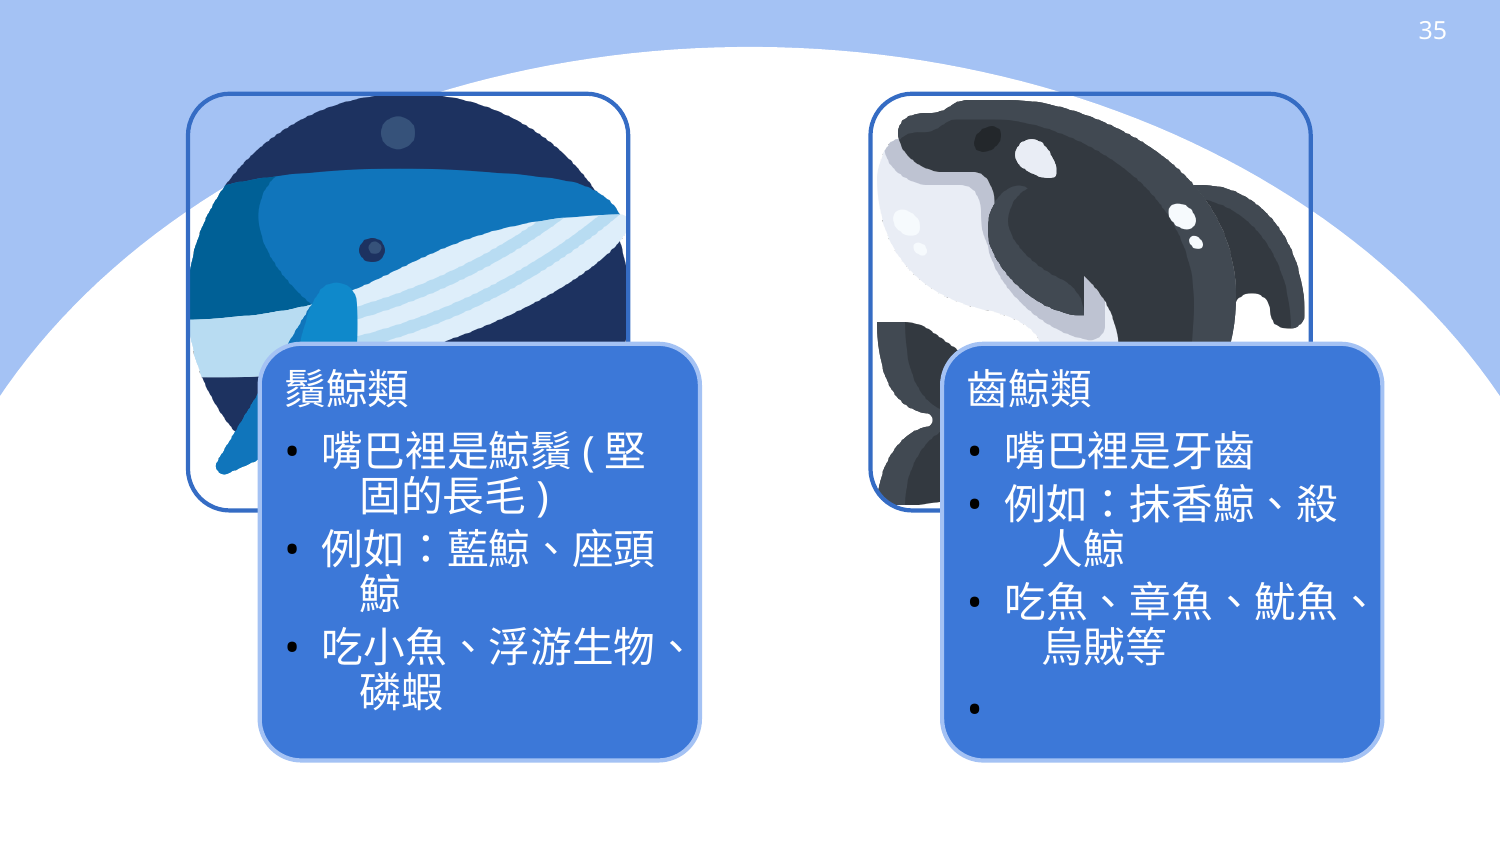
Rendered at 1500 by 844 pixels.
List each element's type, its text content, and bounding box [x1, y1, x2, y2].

text_box 齒鯨類 嘴巴裡是牙齒 例如：抹香鯨、殺人鯨 吃魚、章魚、魷魚、烏賊等 [942, 343, 1383, 761]
text_box 35 [1403, 0, 1494, 65]
text_box [0, 46, 1500, 844]
text_box 鬚鯨類 嘴巴裡是鯨鬚(堅固的長毛) 例如：藍鯨、座頭鯨 吃小魚、浮游生物、磷蝦 [259, 343, 700, 761]
